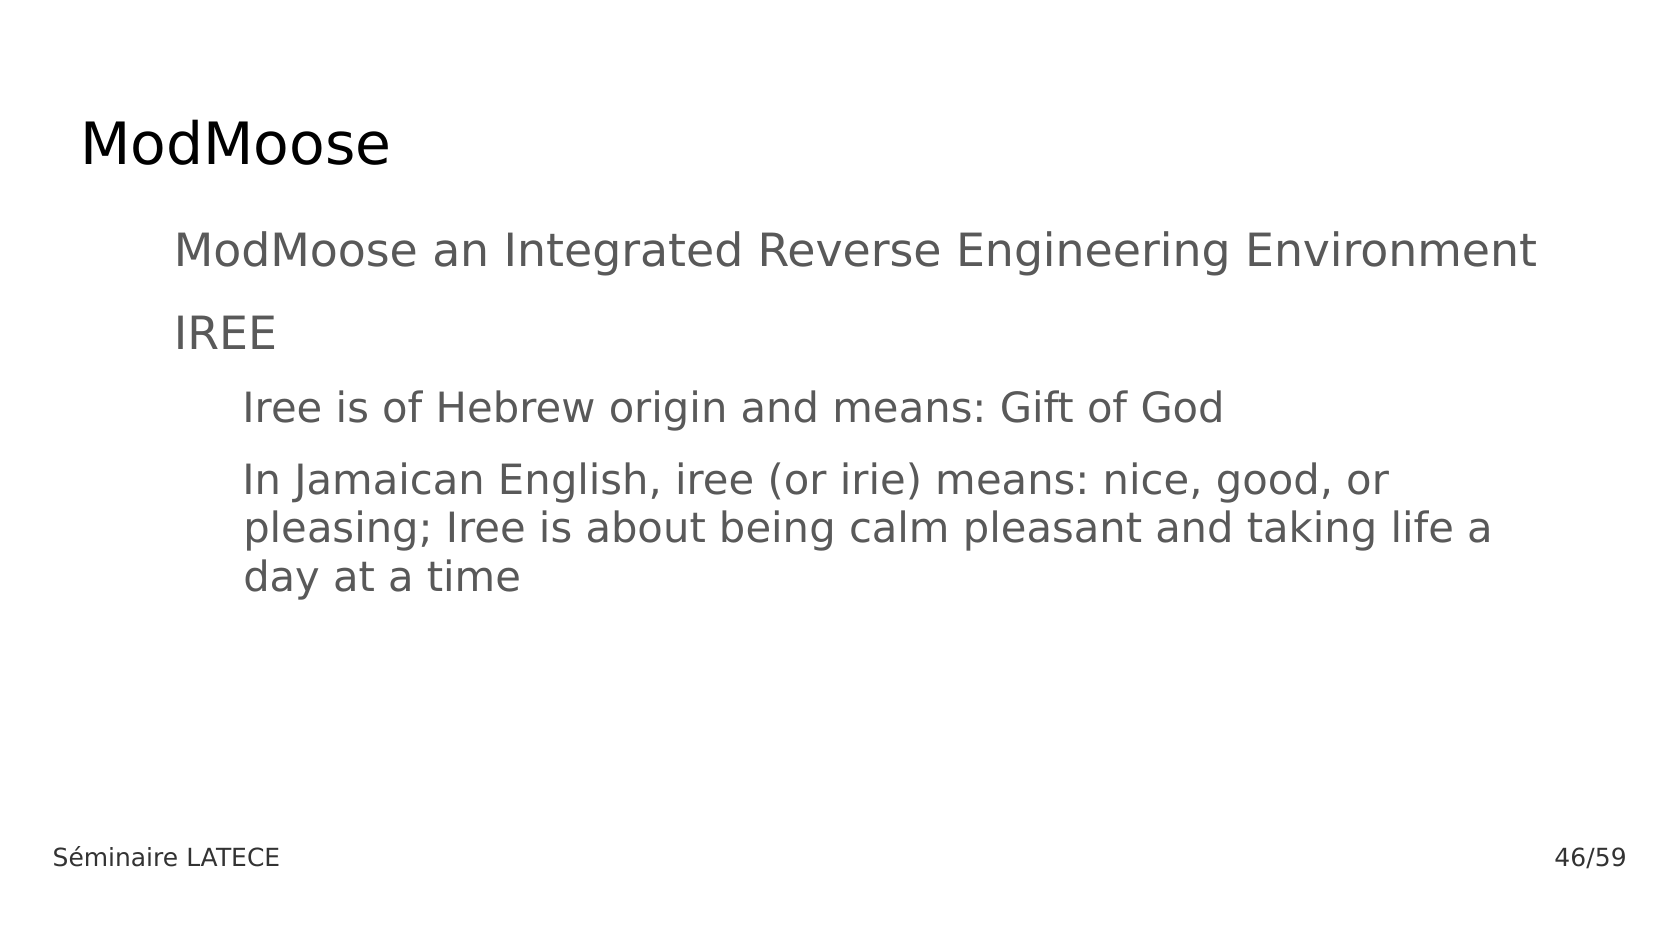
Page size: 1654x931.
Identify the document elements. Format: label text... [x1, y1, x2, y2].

list ModMoose an Integrated Reverse Engineering Environment IREE Iree is of Hebrew origin and means: Gift of God In Jamaican English, iree (or irie) means: nice, good, or pleasing; Iree is about being calm pleasant and taking life a day at a time [157, 223, 1578, 797]
title ModMoose [80, 97, 1479, 192]
